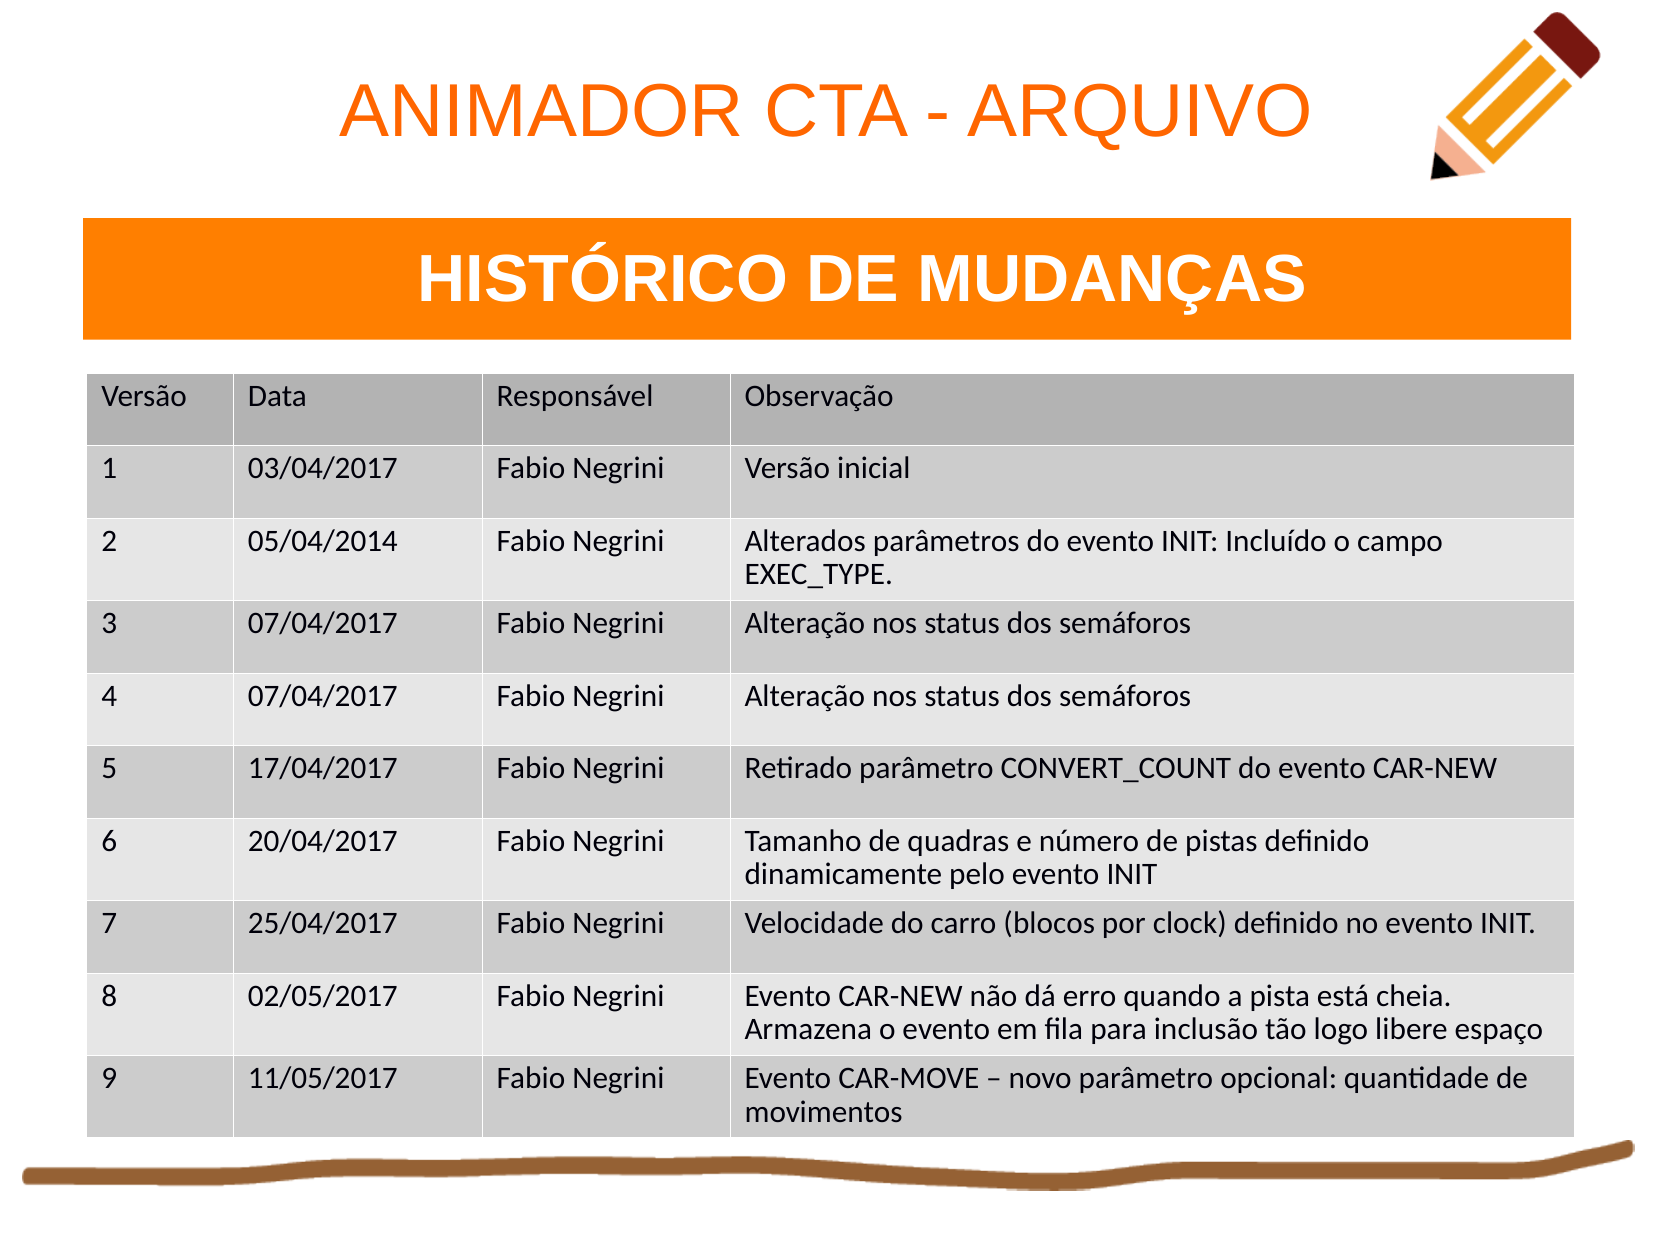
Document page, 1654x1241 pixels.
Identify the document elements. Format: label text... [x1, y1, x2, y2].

table_cell Alterados parâmetros do evento INIT: Incluído o campo EXEC_TYPE. [731, 519, 1574, 600]
table_cell 11/05/2017 [234, 1056, 482, 1137]
table_cell Fabio Negrini [483, 974, 730, 1055]
table_cell Fabio Negrini [483, 601, 730, 673]
table_cell 17/04/2017 [234, 746, 482, 818]
table_header Responsável [483, 374, 730, 445]
table_cell 8 [87, 974, 233, 1055]
list HISTÓRICO DE MUDANÇAS [83, 218, 1572, 340]
title ANIMADOR CTA - ARQUIVO [82, 49, 1571, 172]
table_cell Fabio Negrini [483, 901, 730, 973]
table_cell 2 [87, 519, 233, 600]
table_header Data [234, 374, 482, 445]
table_cell 05/04/2014 [234, 519, 482, 600]
table_cell 5 [87, 746, 233, 818]
table_header Versão [87, 374, 233, 445]
table_cell 6 [87, 819, 233, 900]
table_cell Fabio Negrini [483, 819, 730, 900]
table_cell 4 [87, 674, 233, 745]
table_cell 3 [87, 601, 233, 673]
table_cell Alteração nos status dos semáforos [731, 674, 1574, 745]
table_cell Velocidade do carro (blocos por clock) definido no evento INIT. [731, 901, 1574, 973]
table_cell 25/04/2017 [234, 901, 482, 973]
table_cell 02/05/2017 [234, 974, 482, 1055]
table_cell Fabio Negrini [483, 674, 730, 745]
picture [22, 1140, 1635, 1191]
table_cell Alteração nos status dos semáforos [731, 601, 1574, 673]
table_cell Evento CAR-MOVE – novo parâmetro opcional: quantidade de movimentos [731, 1056, 1574, 1137]
table_cell Tamanho de quadras e número de pistas definido dinamicamente pelo evento INIT [731, 819, 1574, 900]
table_cell 07/04/2017 [234, 674, 482, 745]
table_cell Retirado parâmetro CONVERT_COUNT do evento CAR-NEW [731, 746, 1574, 818]
table_cell 1 [87, 446, 233, 518]
table_cell 03/04/2017 [234, 446, 482, 518]
table_cell 9 [87, 1056, 233, 1137]
table_cell 20/04/2017 [234, 819, 482, 900]
table_cell Fabio Negrini [483, 1056, 730, 1137]
table_cell Fabio Negrini [483, 746, 730, 818]
table_header Observação [731, 374, 1574, 445]
table_cell Evento CAR-NEW não dá erro quando a pista está cheia. Armazena o evento em fila para inclusão tão logo libere espaço [731, 974, 1574, 1055]
picture [1430, 12, 1601, 181]
table_cell Versão inicial [731, 446, 1574, 518]
table_cell 07/04/2017 [234, 601, 482, 673]
table_cell 7 [87, 901, 233, 973]
table_cell Fabio Negrini [483, 446, 730, 518]
table_cell Fabio Negrini [483, 519, 730, 600]
